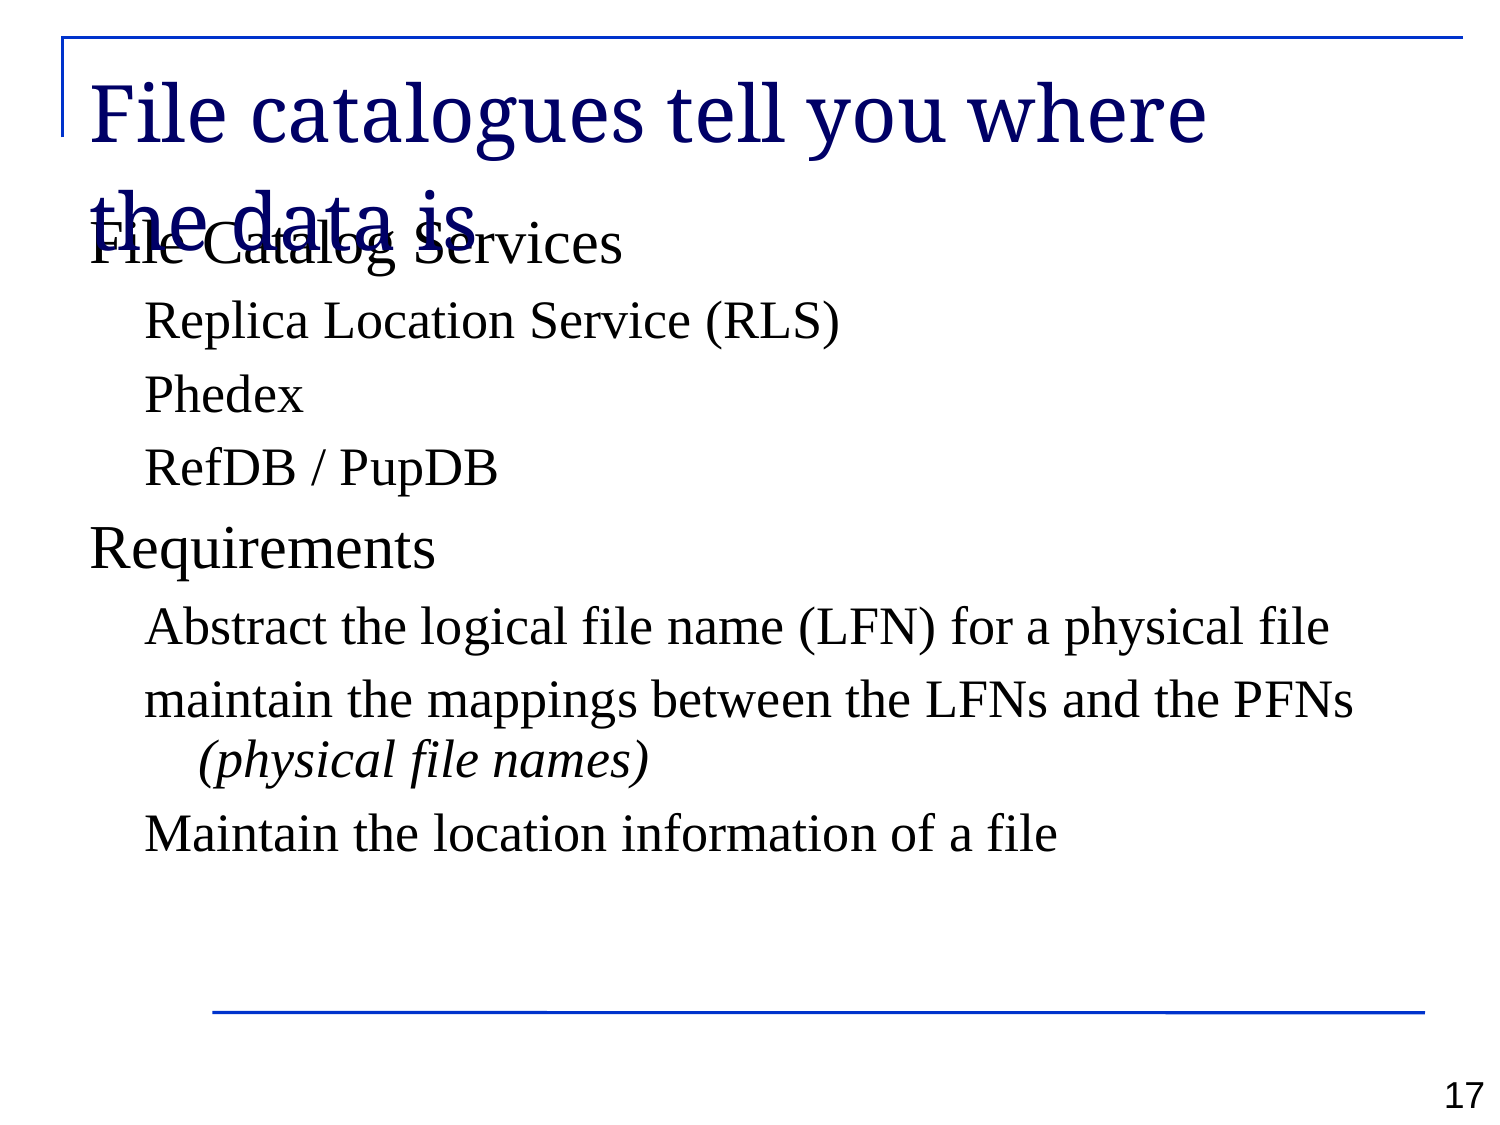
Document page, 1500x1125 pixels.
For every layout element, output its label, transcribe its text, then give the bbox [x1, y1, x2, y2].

text_box <number> [1425, 1075, 1500, 1123]
list File Catalog Services Replica Location Service (RLS) Phedex RefDB / PupDB Requirements Abstract the logical file name (LFN) for a physical file maintain the mappings between the LFNs and the PFNs (physical file names) Maintain the location information of a file [75, 199, 1426, 1006]
title File catalogues tell you where the data is [75, 49, 1363, 248]
